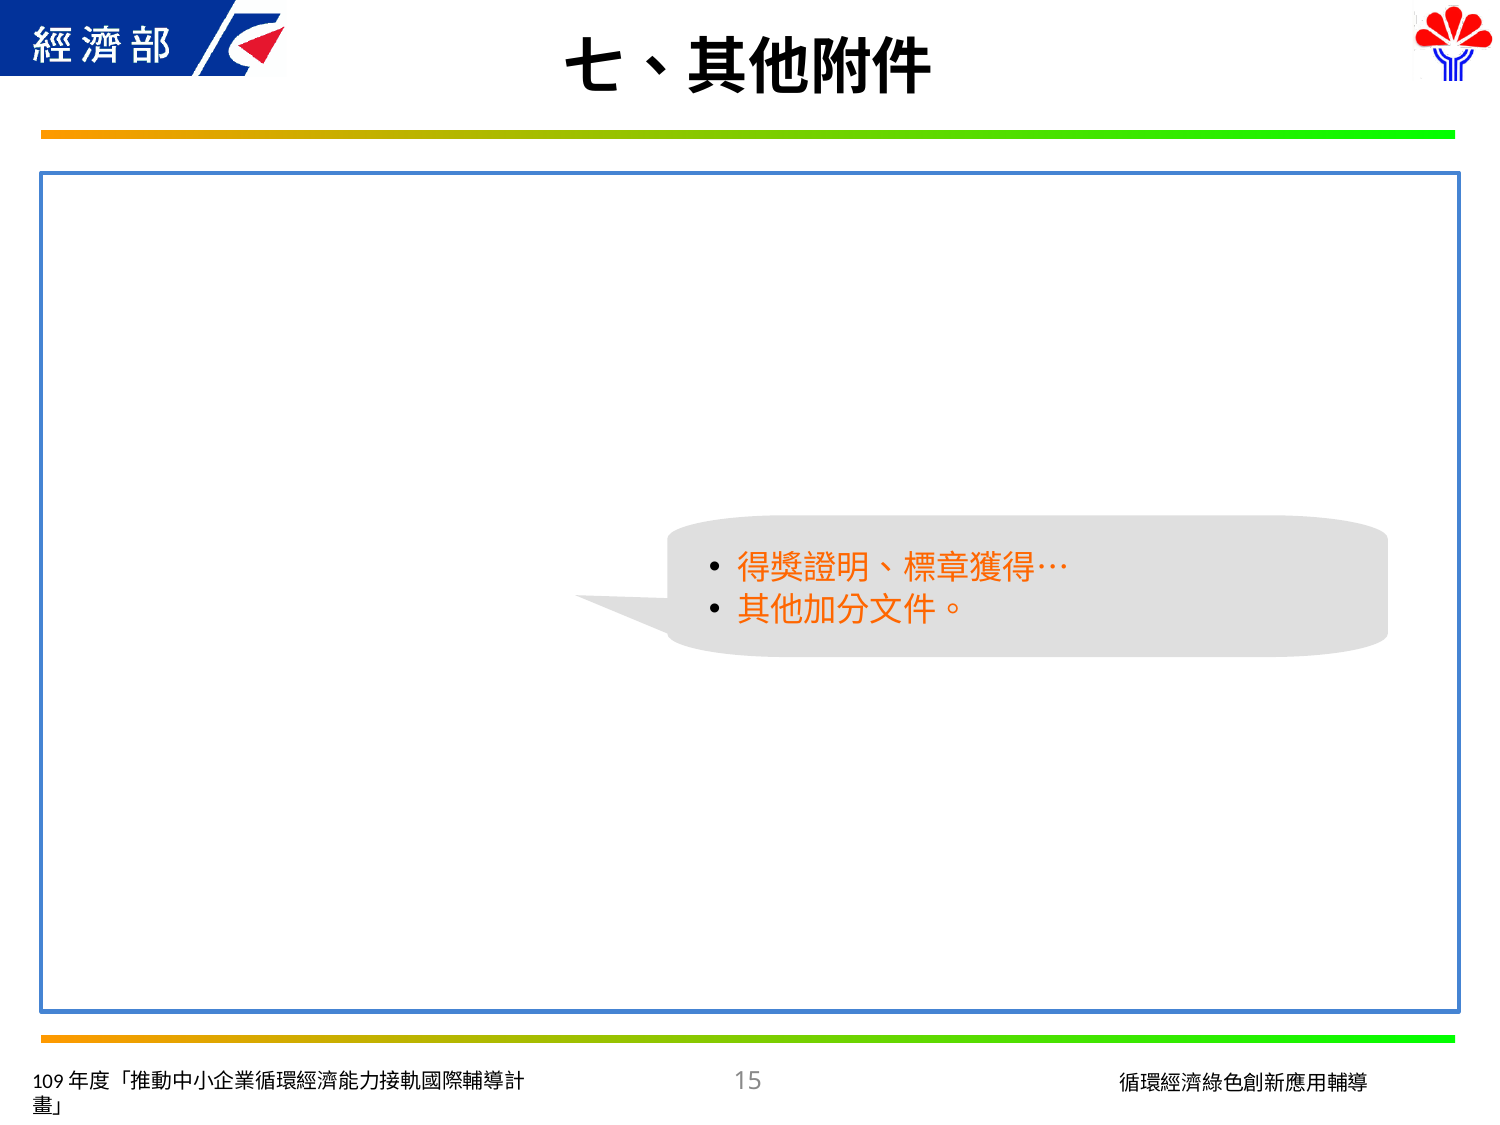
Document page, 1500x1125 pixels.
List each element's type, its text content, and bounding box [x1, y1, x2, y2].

text_box 15 [572, 1051, 923, 1112]
title 七、其他附件 [0, 19, 1497, 109]
text_box 得獎證明、標章獲得… 其他加分文件。 [575, 515, 1388, 658]
